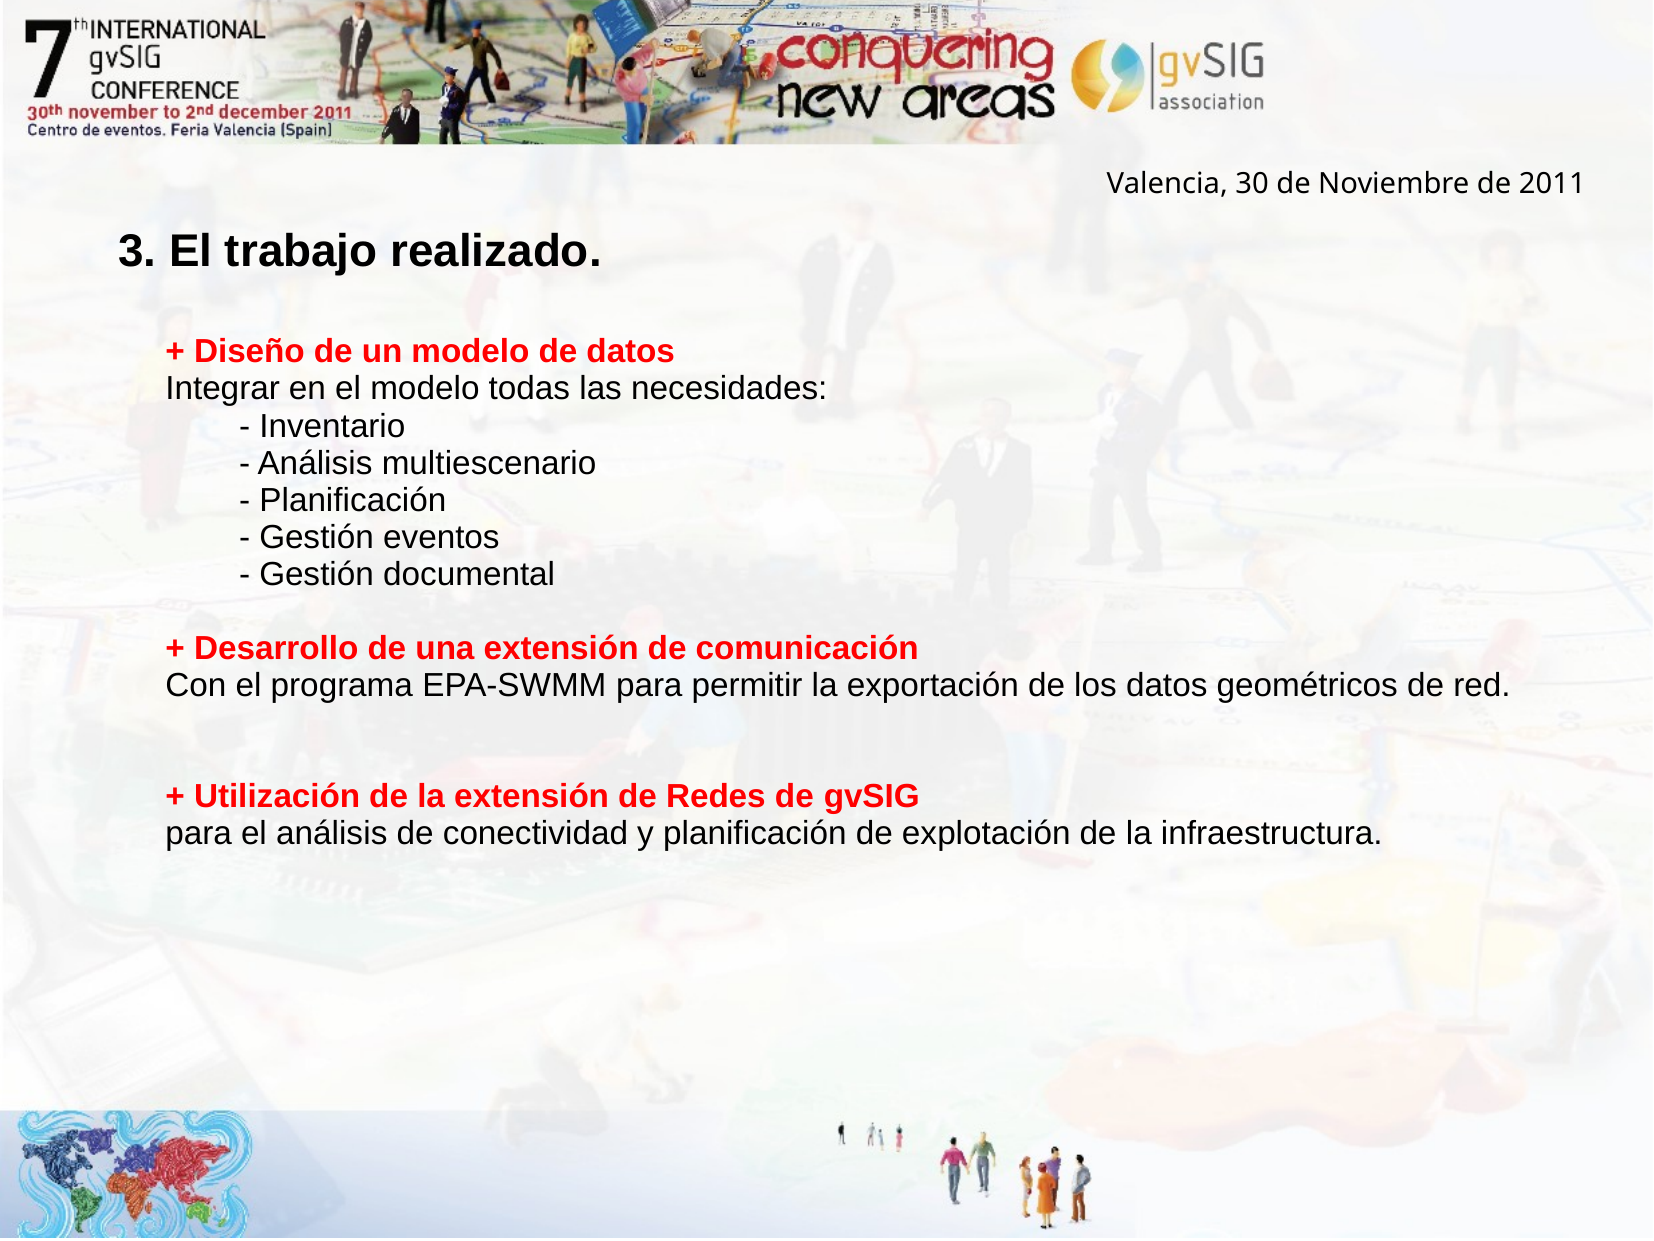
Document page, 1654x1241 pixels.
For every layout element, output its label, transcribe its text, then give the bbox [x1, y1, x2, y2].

text_box + Diseño de un modelo de datos Integrar en el modelo todas las necesidades: - Inventario - Análisis multiescenario - Planificación - Gestión eventos - Gestión documental + Desarrollo de una extensión de comunicación Con el programa EPA-SWMM para permitir la exportación de los datos geométricos de red. + Utilización de la extensión de Redes de gvSIG para el análisis de conectividad y planificación de explotación de la infraestructura. [165, 295, 1554, 963]
title Valencia, 30 de Noviembre de 2011 [1051, 156, 1642, 207]
text_box 3. El trabajo realizado. [118, 224, 798, 277]
picture [0, 0, 1653, 1238]
